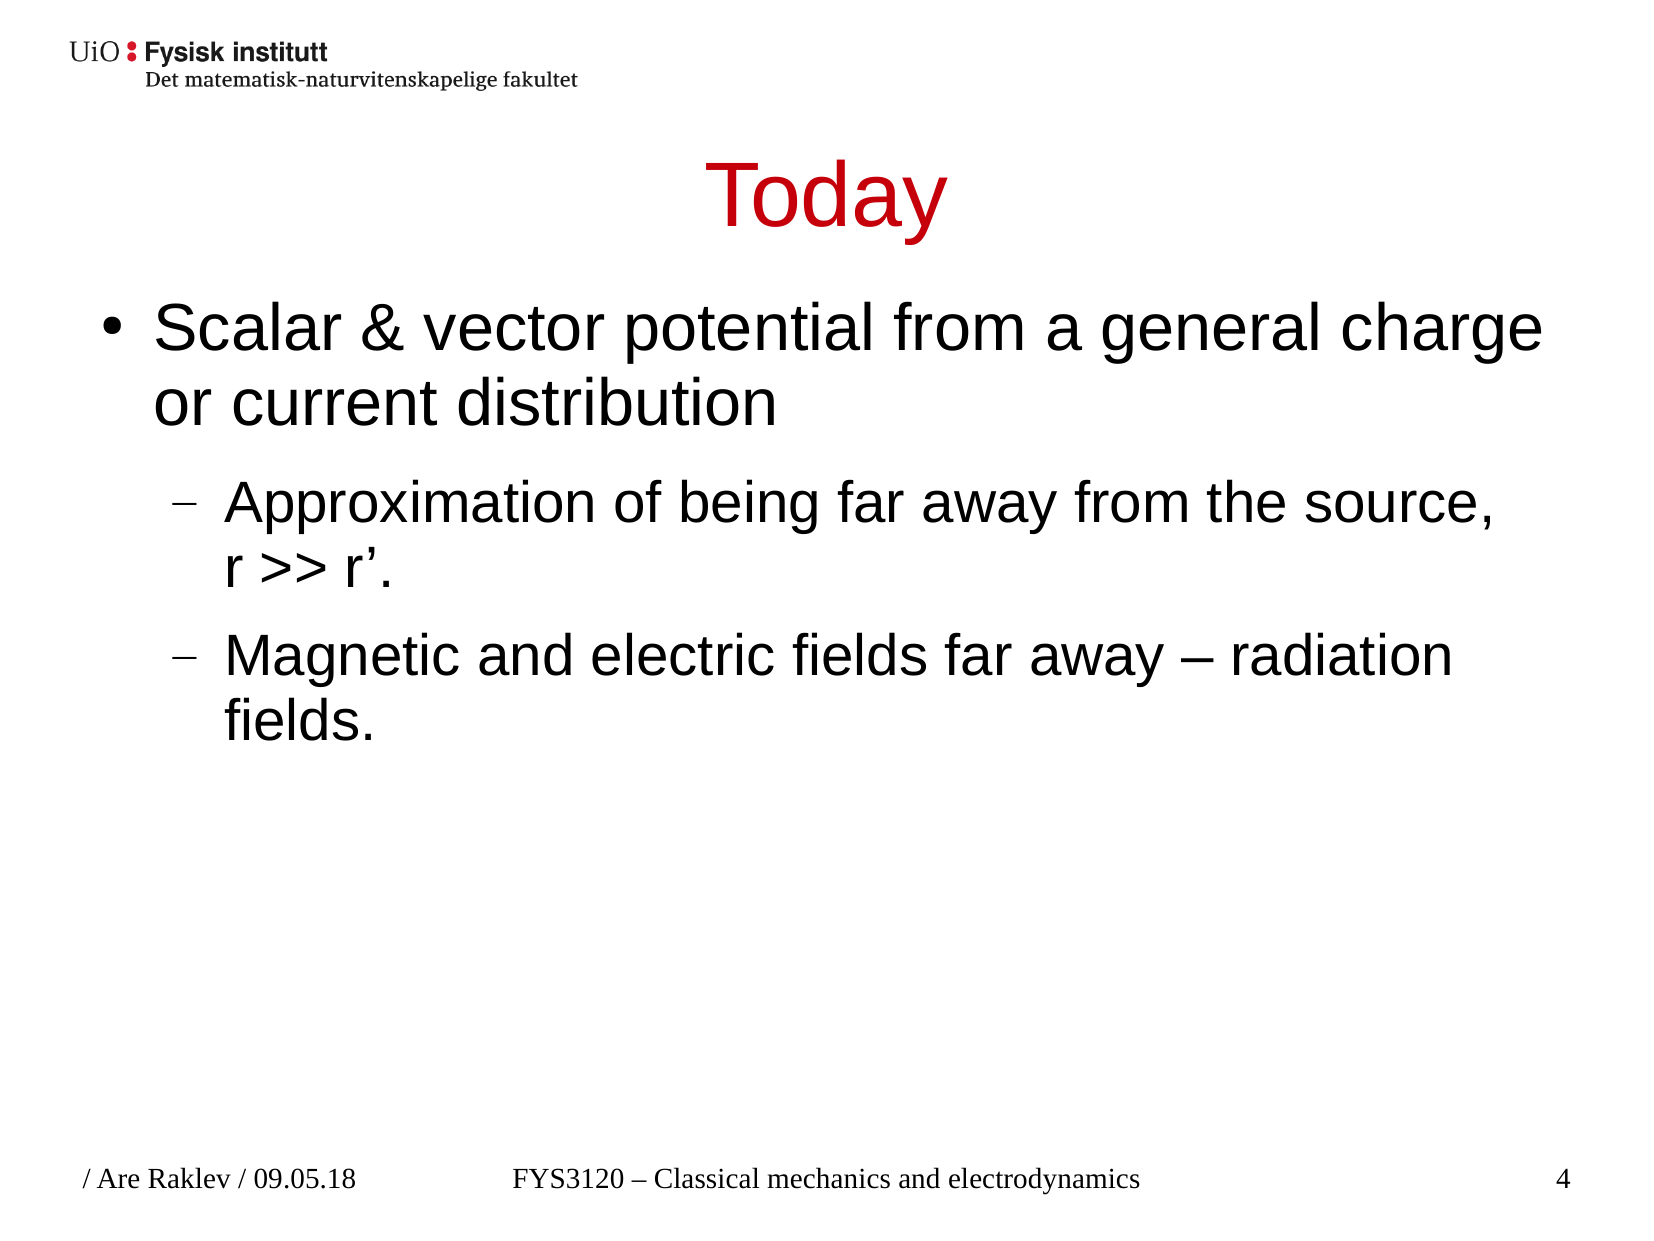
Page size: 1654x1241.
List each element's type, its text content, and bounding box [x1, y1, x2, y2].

title Today [82, 90, 1571, 290]
list Scalar & vector potential from a general charge or current distribution Approximation of being far away from the source, r >> r’. Magnetic and electric fields far away – radiation fields. [82, 290, 1571, 1146]
picture [68, 37, 581, 93]
